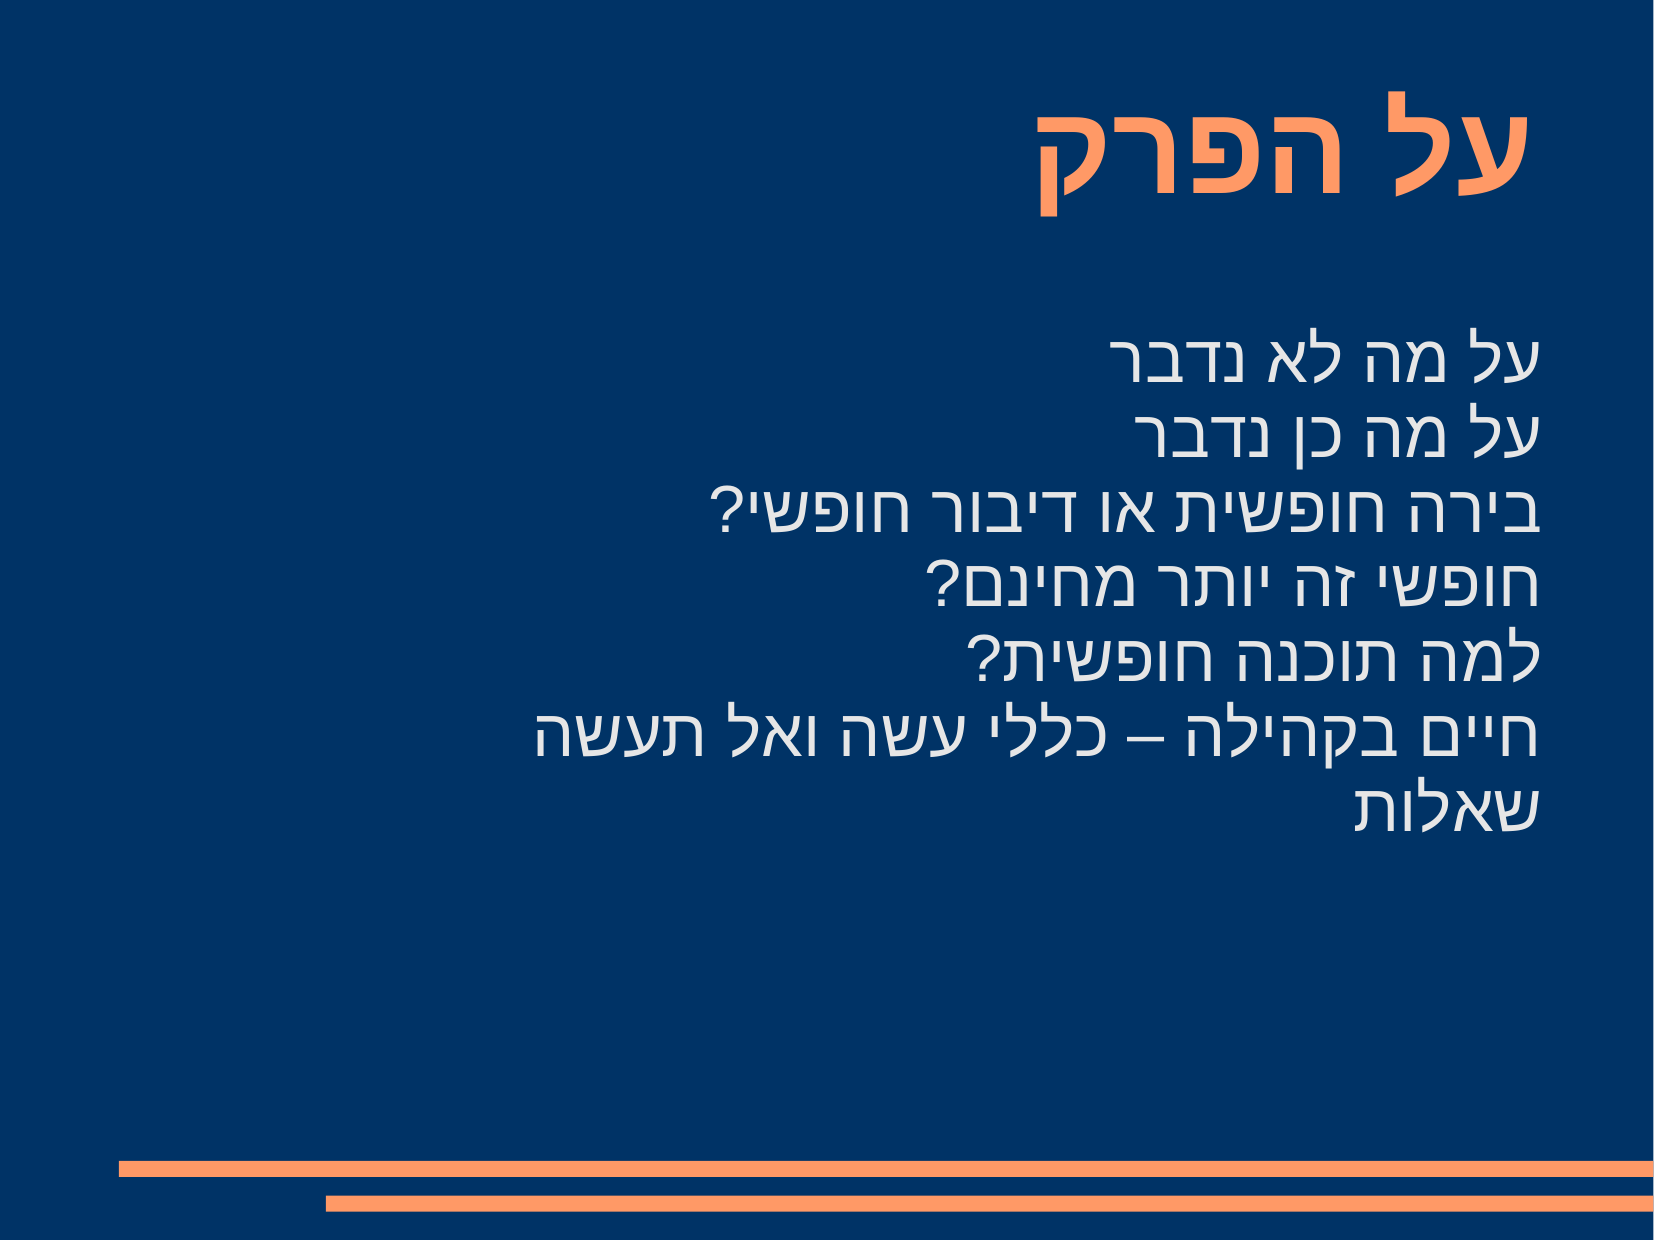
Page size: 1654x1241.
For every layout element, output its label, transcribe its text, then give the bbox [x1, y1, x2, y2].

list על מה לא נדבר על מה כן נדבר בירה חופשית או דיבור חופשי? חופשי זה יותר מחינם? למה תוכנה חופשית? חיים בקהילה – כללי עשה ואל תעשה שאלות [121, 322, 1561, 1133]
title על הפרק [121, 46, 1534, 254]
